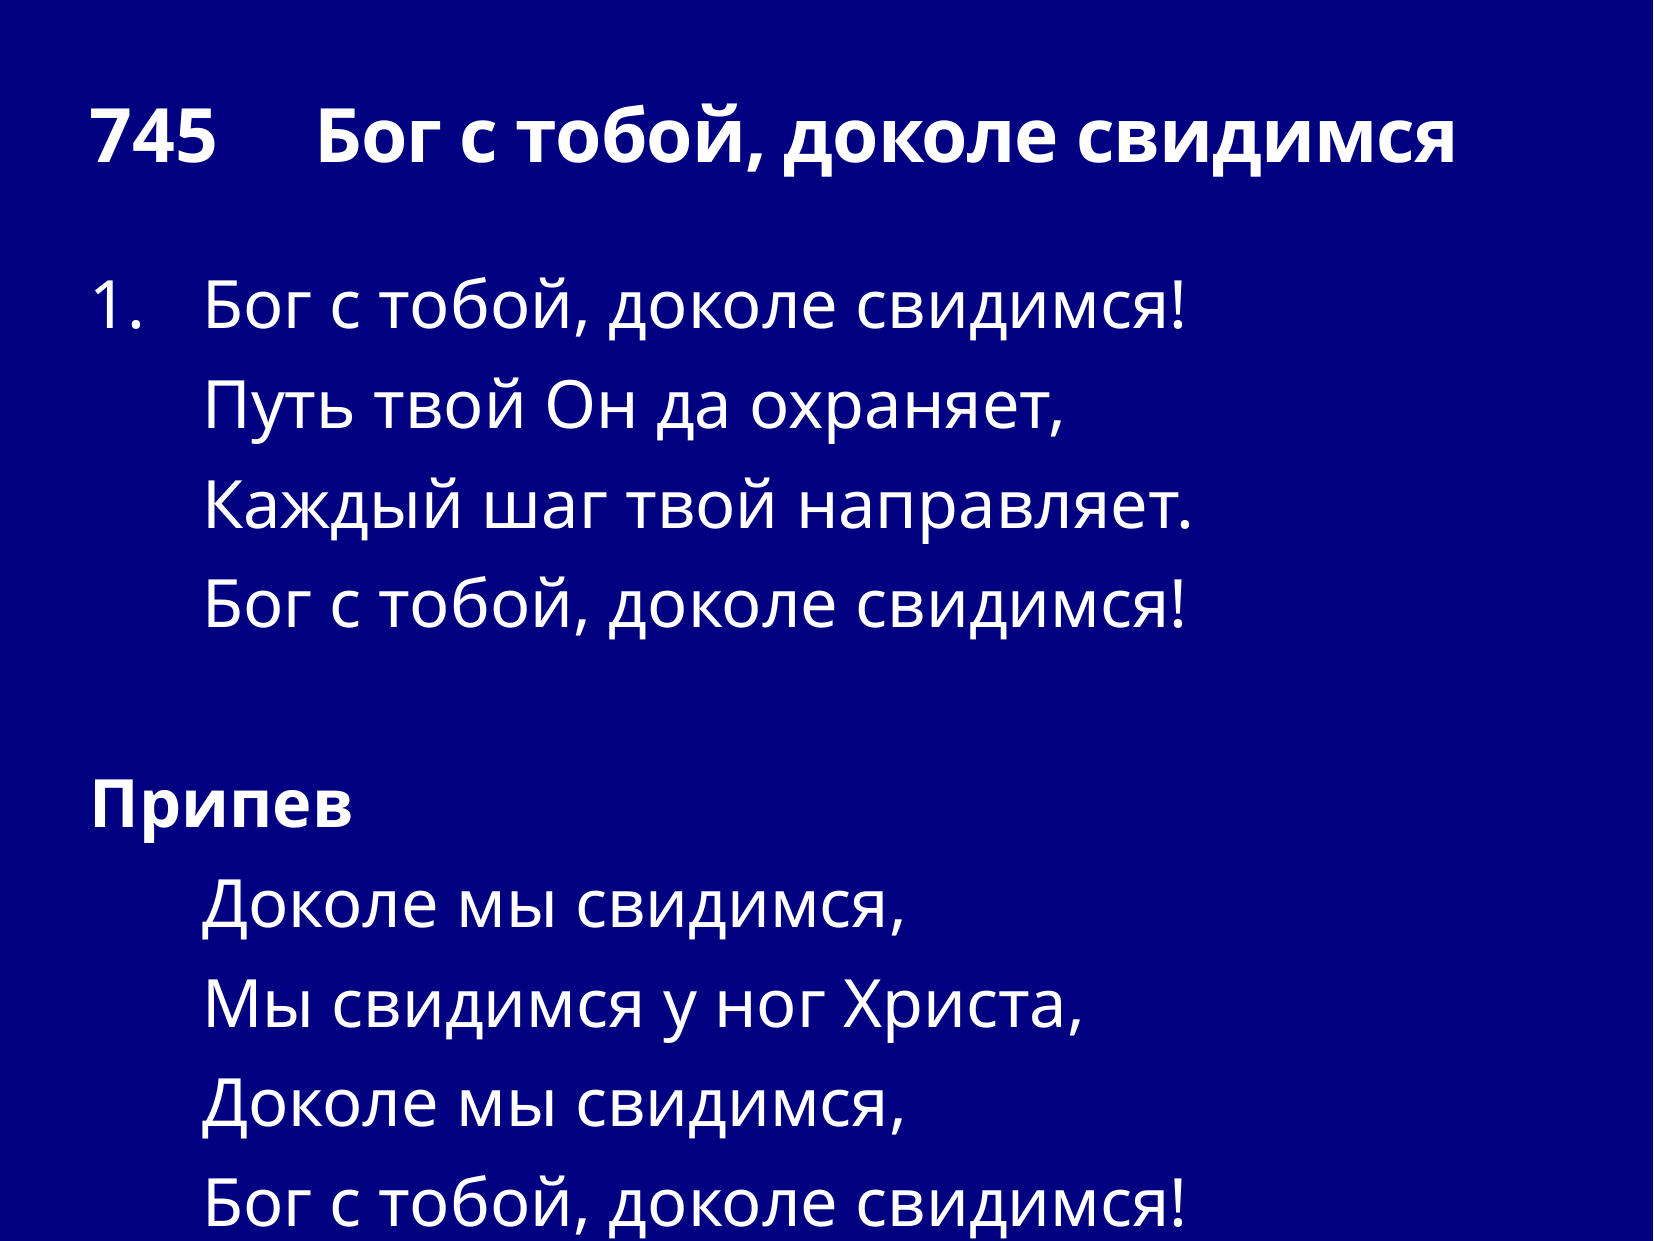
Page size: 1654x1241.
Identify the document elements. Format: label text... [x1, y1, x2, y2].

text_box 745 Бог с тобой, доколе свидимся [75, 75, 1653, 188]
text_box 1. Бог с тобой, доколе свидимся! Путь твой Он да охраняет, Каждый шаг твой направляет. Бог с тобой, доколе свидимся! Припев Доколе мы свидимся, Мы свидимся у ног Христа, Доколе мы свидимся, Бог с тобой, доколе свидимся! [75, 188, 1576, 1163]
